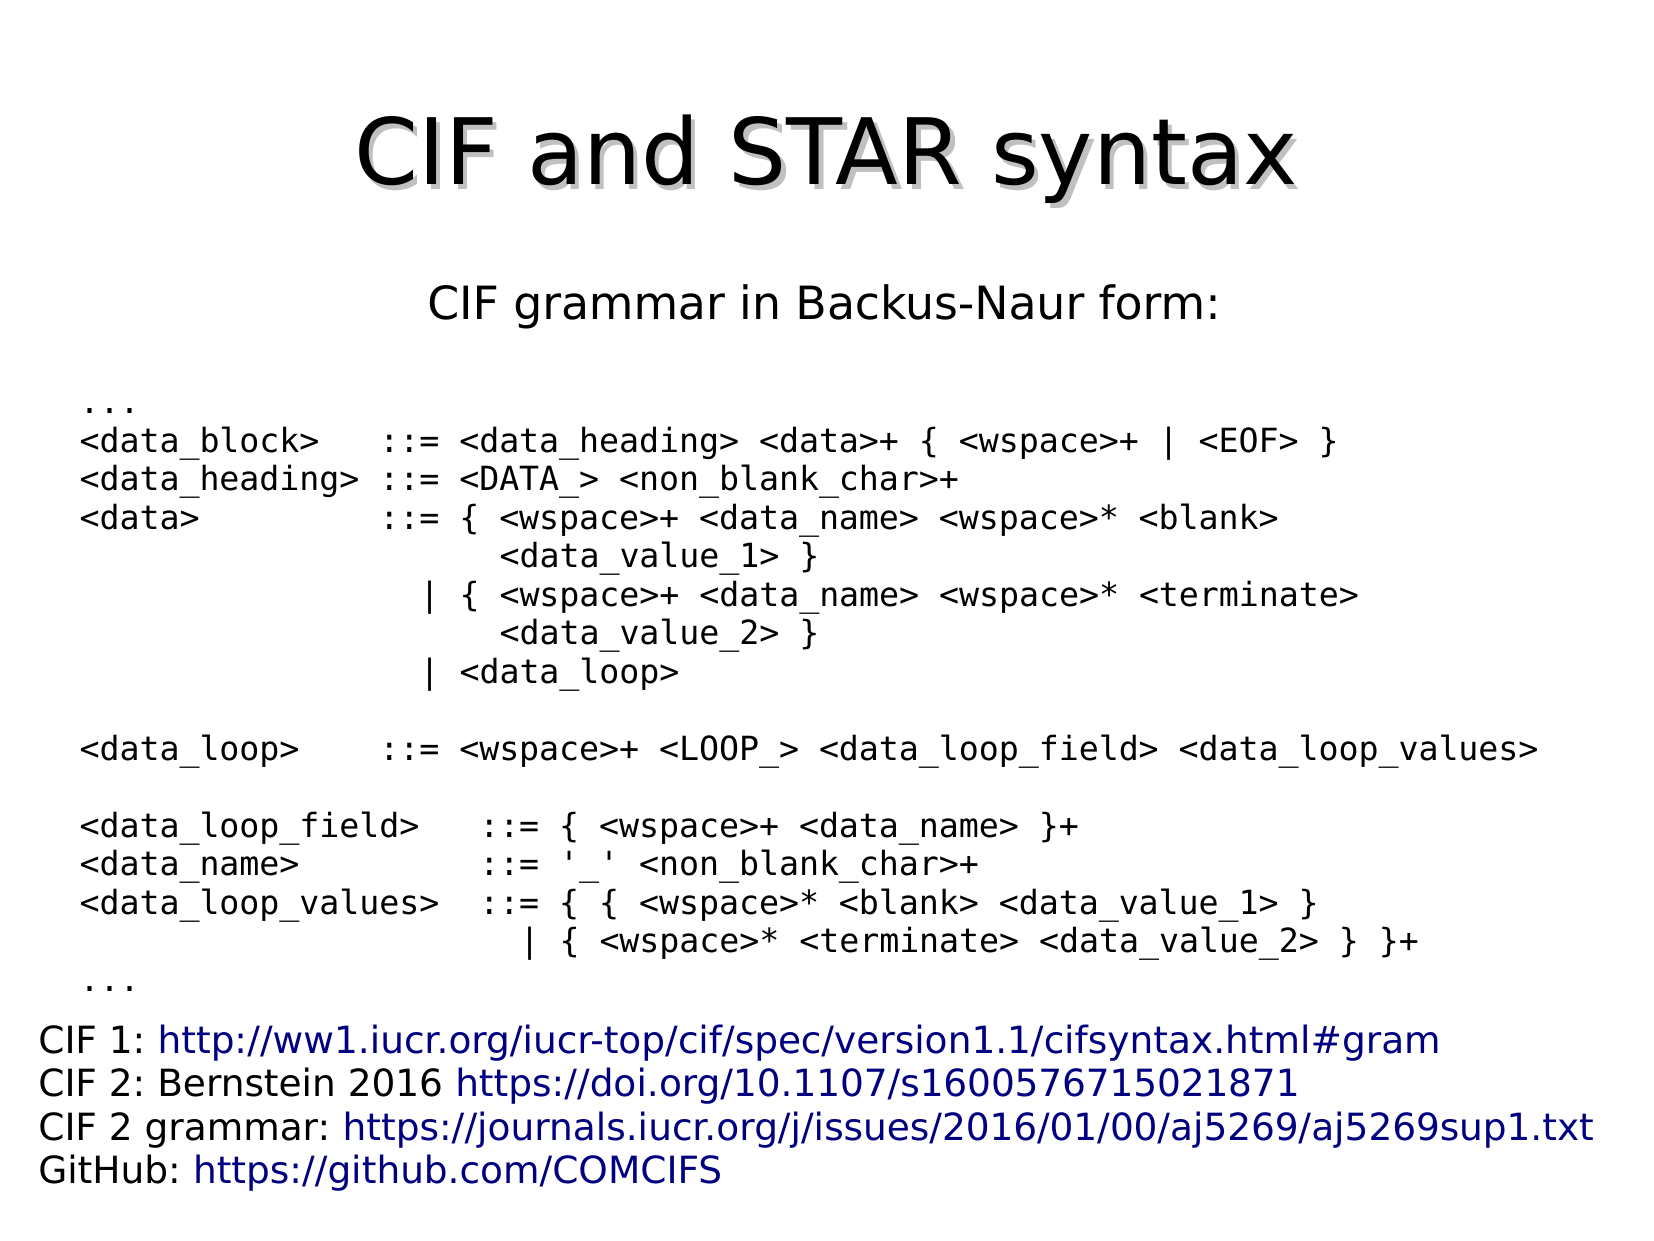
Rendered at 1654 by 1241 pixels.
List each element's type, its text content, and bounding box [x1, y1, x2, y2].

text_box CIF 1: http://ww1.iucr.org/iucr-top/cif/spec/version1.1/cifsyntax.html#gram CIF 2: Bernstein 2016 https://doi.org/10.1107/s1600576715021871 CIF 2 grammar: https://journals.iucr.org/j/issues/2016/01/00/aj5269/aj5269sup1.txt GitHub: https://github.com/COMCIFS [23, 1011, 1638, 1201]
title CIF and STAR syntax [82, 45, 1571, 261]
text_box CIF grammar in Backus-Naur form: [412, 269, 1238, 338]
text_box ... <data_block> ::= <data_heading> <data>+ { <wspace>+ | <EOF> } <data_heading> ::= <DATA_> <non_blank_char>+ <data> ::= { <wspace>+ <data_name> <wspace>* <blank> <data_value_1> } | { <wspace>+ <data_name> <wspace>* <terminate> <data_value_2> } | <data_loop> <data_loop> ::= <wspace>+ <LOOP_> <data_loop_field> <data_loop_values> <data_loop_field> ::= { <wspace>+ <data_name> }+ <data_name> ::= '_' <non_blank_char>+ <data_loop_values> ::= { { <wspace>* <blank> <data_value_1> } | { <wspace>* <terminate> <data_value_2> } }+ ... [64, 375, 1576, 1007]
